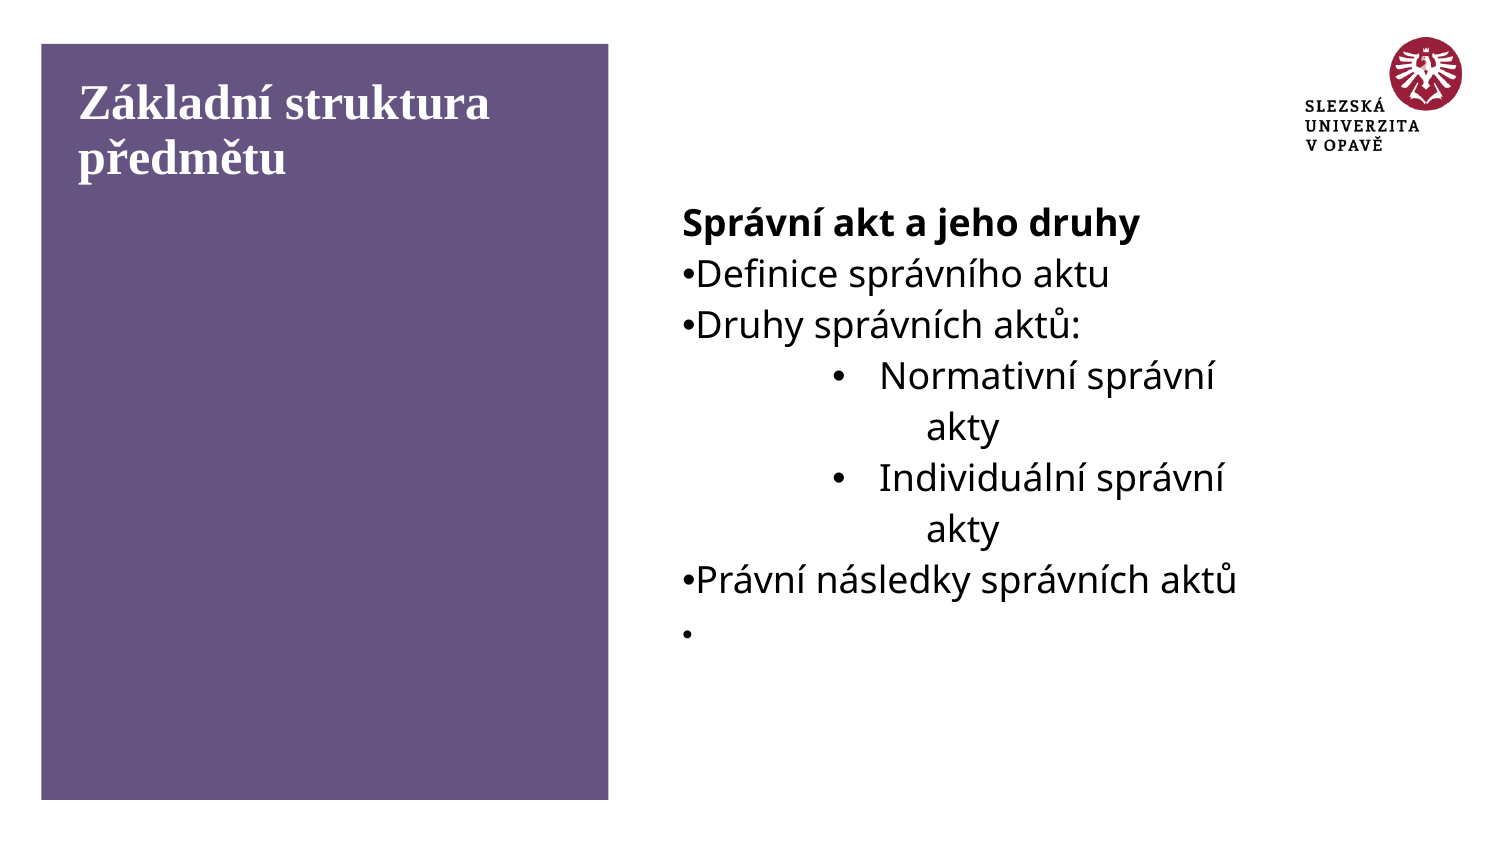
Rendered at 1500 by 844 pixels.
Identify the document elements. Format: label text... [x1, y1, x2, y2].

text_box [41, 43, 609, 800]
text_box Základní struktura předmětu [63, 67, 586, 399]
text_box Správní akt a jeho druhy Definice správního aktu Druhy správních aktů: Normativní správní akty Individuální správní akty Právní následky správních aktů [667, 189, 1306, 780]
picture [1305, 37, 1462, 151]
